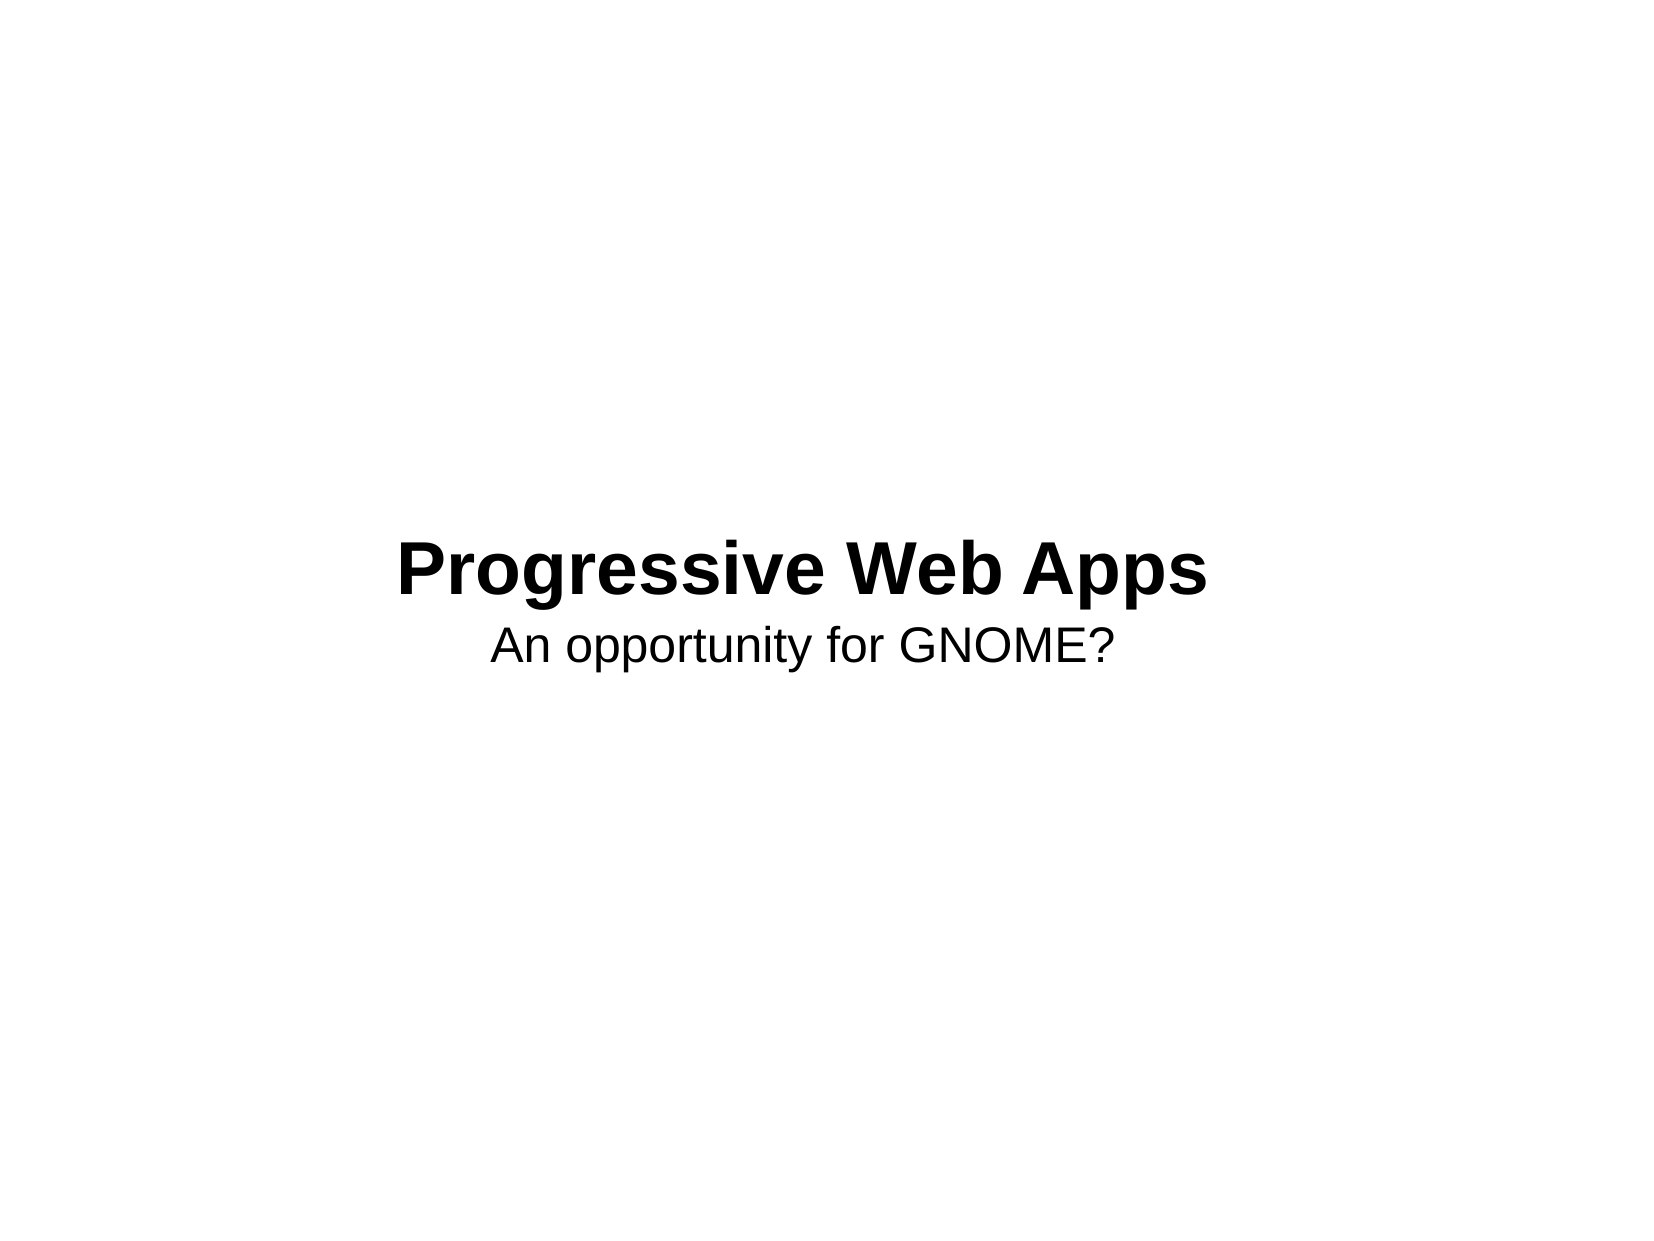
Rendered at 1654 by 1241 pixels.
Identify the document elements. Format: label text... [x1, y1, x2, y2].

text_box Progressive Web Apps An opportunity for GNOME? [0, 519, 1630, 680]
